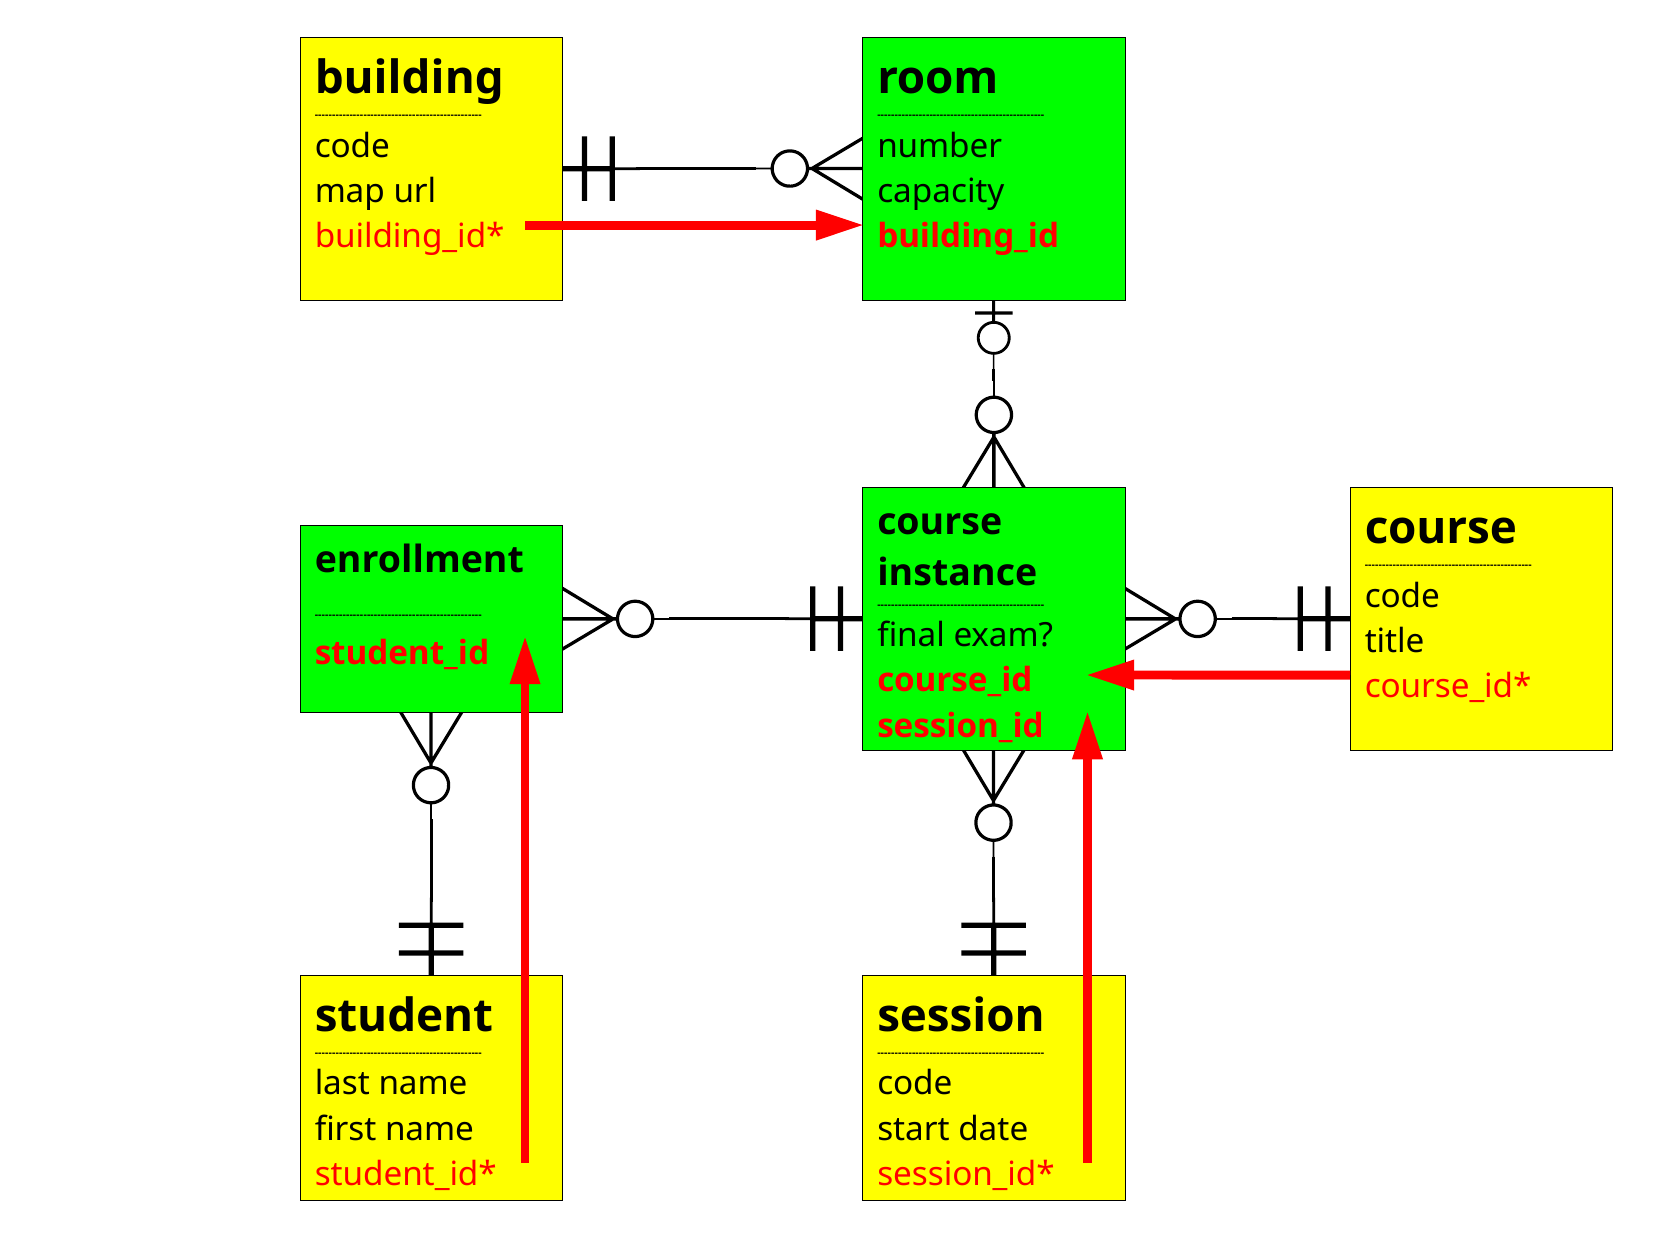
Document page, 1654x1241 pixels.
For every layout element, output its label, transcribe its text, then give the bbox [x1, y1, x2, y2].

text_box enrollment ------------------------------------------------ student_id [300, 525, 563, 713]
text_box building ------------------------------------------------ code map url building_id* [300, 37, 563, 301]
text_box student ------------------------------------------------ last name first name student_id* [300, 975, 563, 1201]
text_box course ------------------------------------------------ code title course_id* [1350, 487, 1613, 751]
text_box course instance ------------------------------------------------ final exam? course_id session_id [862, 487, 1126, 751]
text_box session ------------------------------------------------ code start date session_id* [862, 975, 1126, 1201]
text_box room ------------------------------------------------ number capacity building_id [862, 37, 1126, 301]
